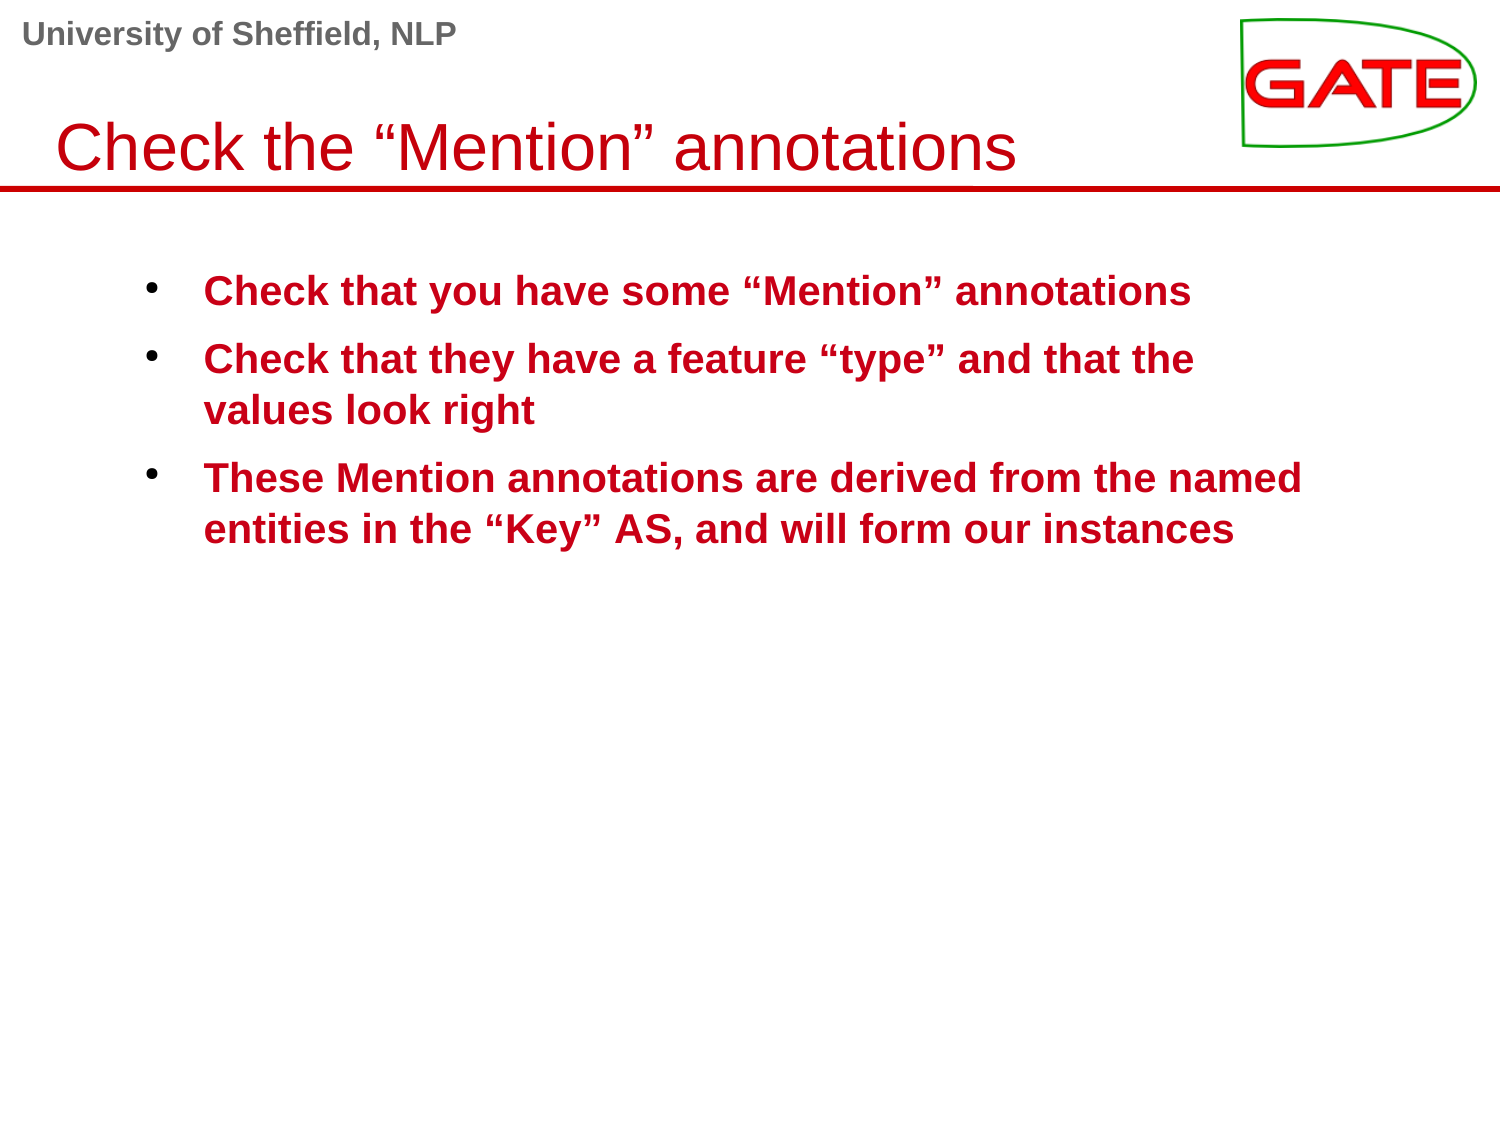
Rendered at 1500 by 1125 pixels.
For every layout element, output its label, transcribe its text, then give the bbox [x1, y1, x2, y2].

picture [1240, 18, 1477, 148]
title Check the “Mention” annotations [41, 37, 1391, 254]
list Check that you have some “Mention” annotations Check that they have a feature “type” and that the values look right These Mention annotations are derived from the named entities in the “Key” AS, and will form our instances [129, 255, 1323, 1087]
